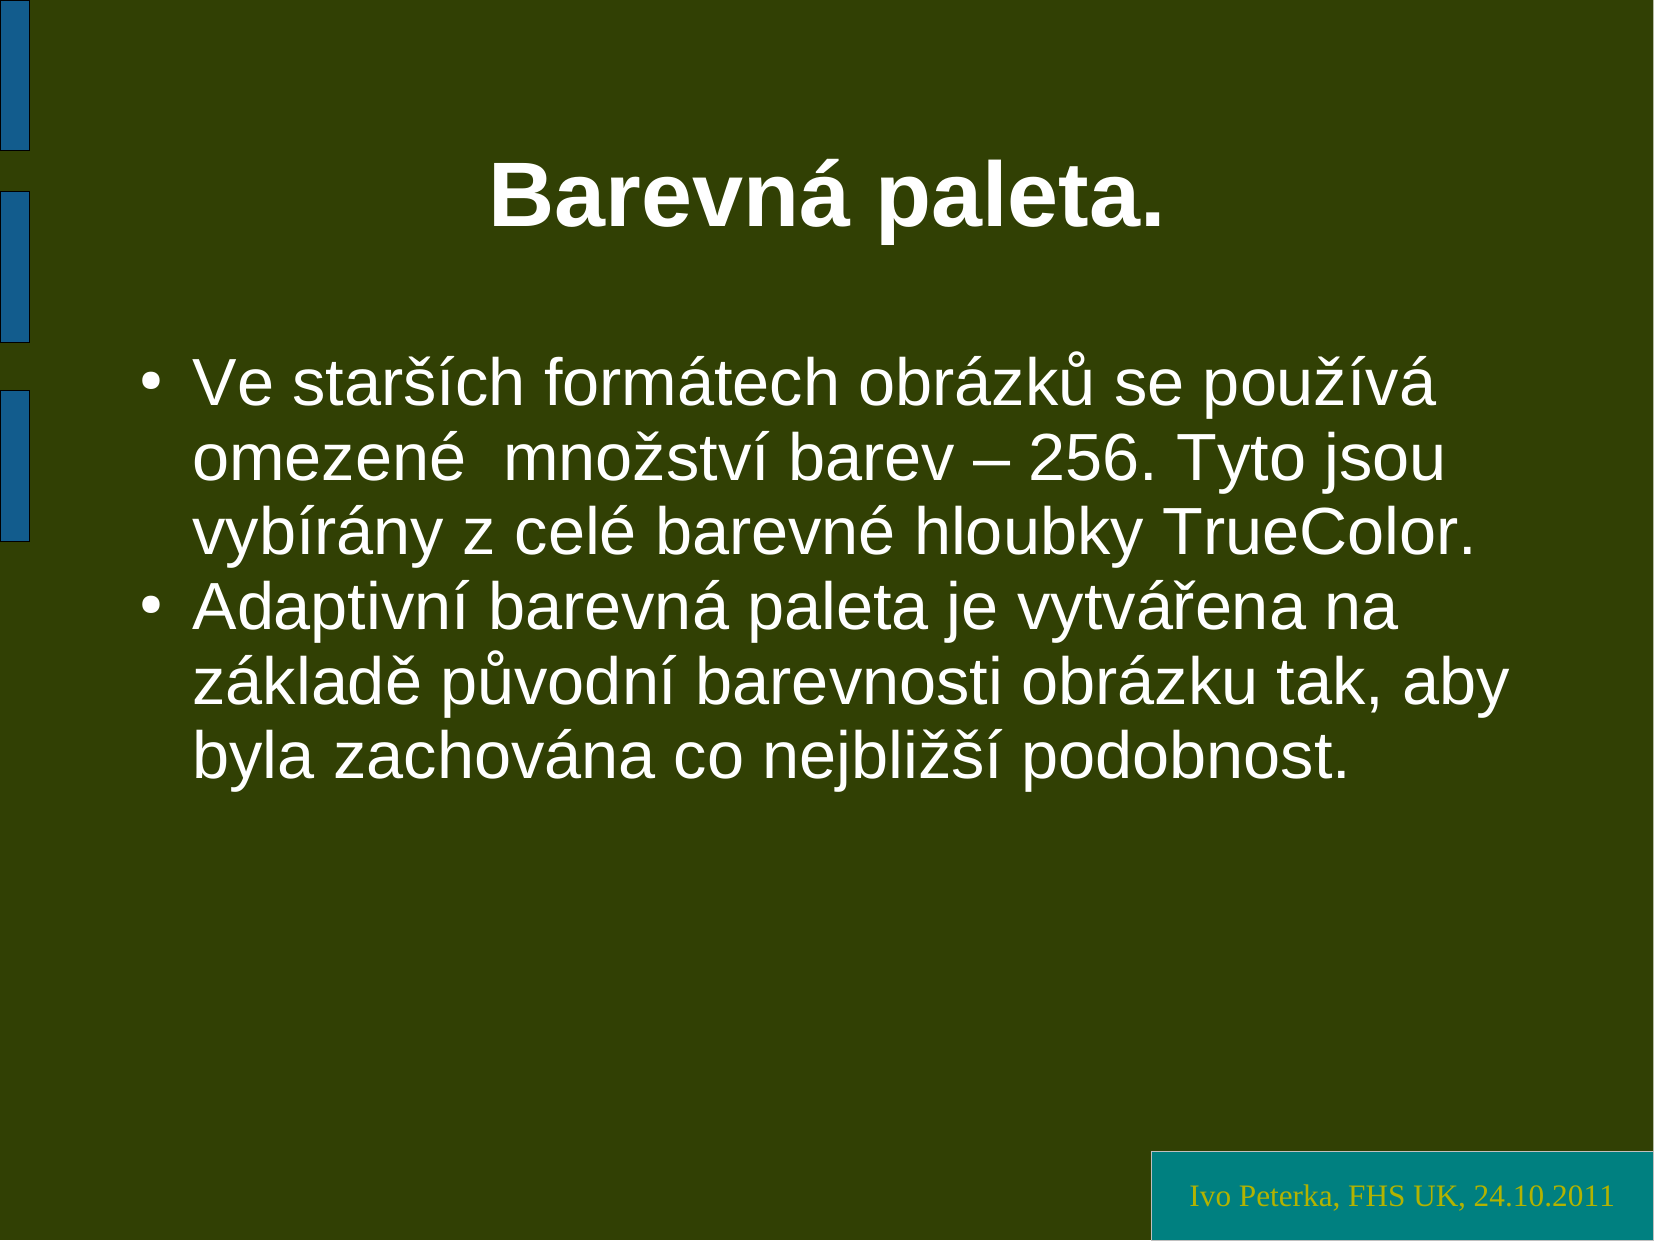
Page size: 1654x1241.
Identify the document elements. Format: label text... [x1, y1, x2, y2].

title Barevná paleta. [121, 98, 1534, 291]
list Ve starších formátech obrázků se používá omezené množství barev – 256. Tyto jsou vybírány z celé barevné hloubky TrueColor. Adaptivní barevná paleta je vytvářena na základě původní barevnosti obrázku tak, aby byla zachována co nejbližší podobnost. [121, 344, 1534, 1112]
